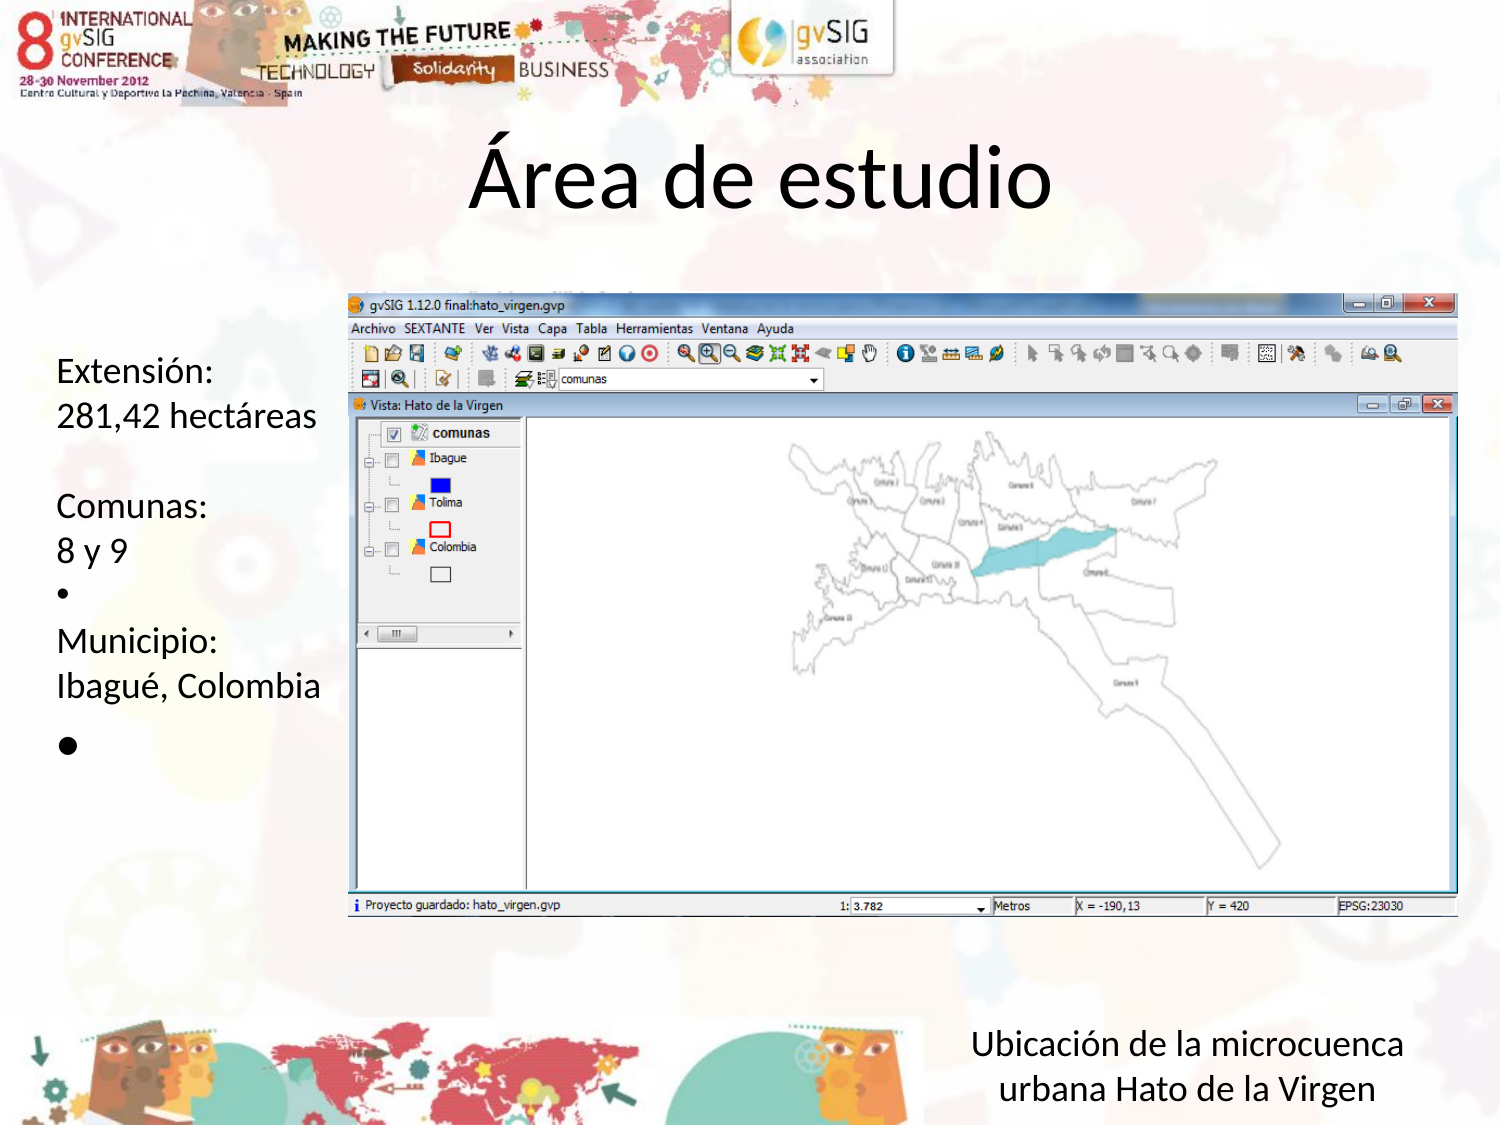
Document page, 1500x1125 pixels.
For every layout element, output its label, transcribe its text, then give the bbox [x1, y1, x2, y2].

title Área de estudio [86, 78, 1437, 266]
list Extensión: 281,42 hectáreas Comunas: 8 y 9 Municipio: Ibagué, Colombia [41, 338, 466, 1006]
picture [0, 0, 1500, 1125]
text_box Ubicación de la microcuenca urbana Hato de la Virgen [921, 1011, 1454, 1118]
